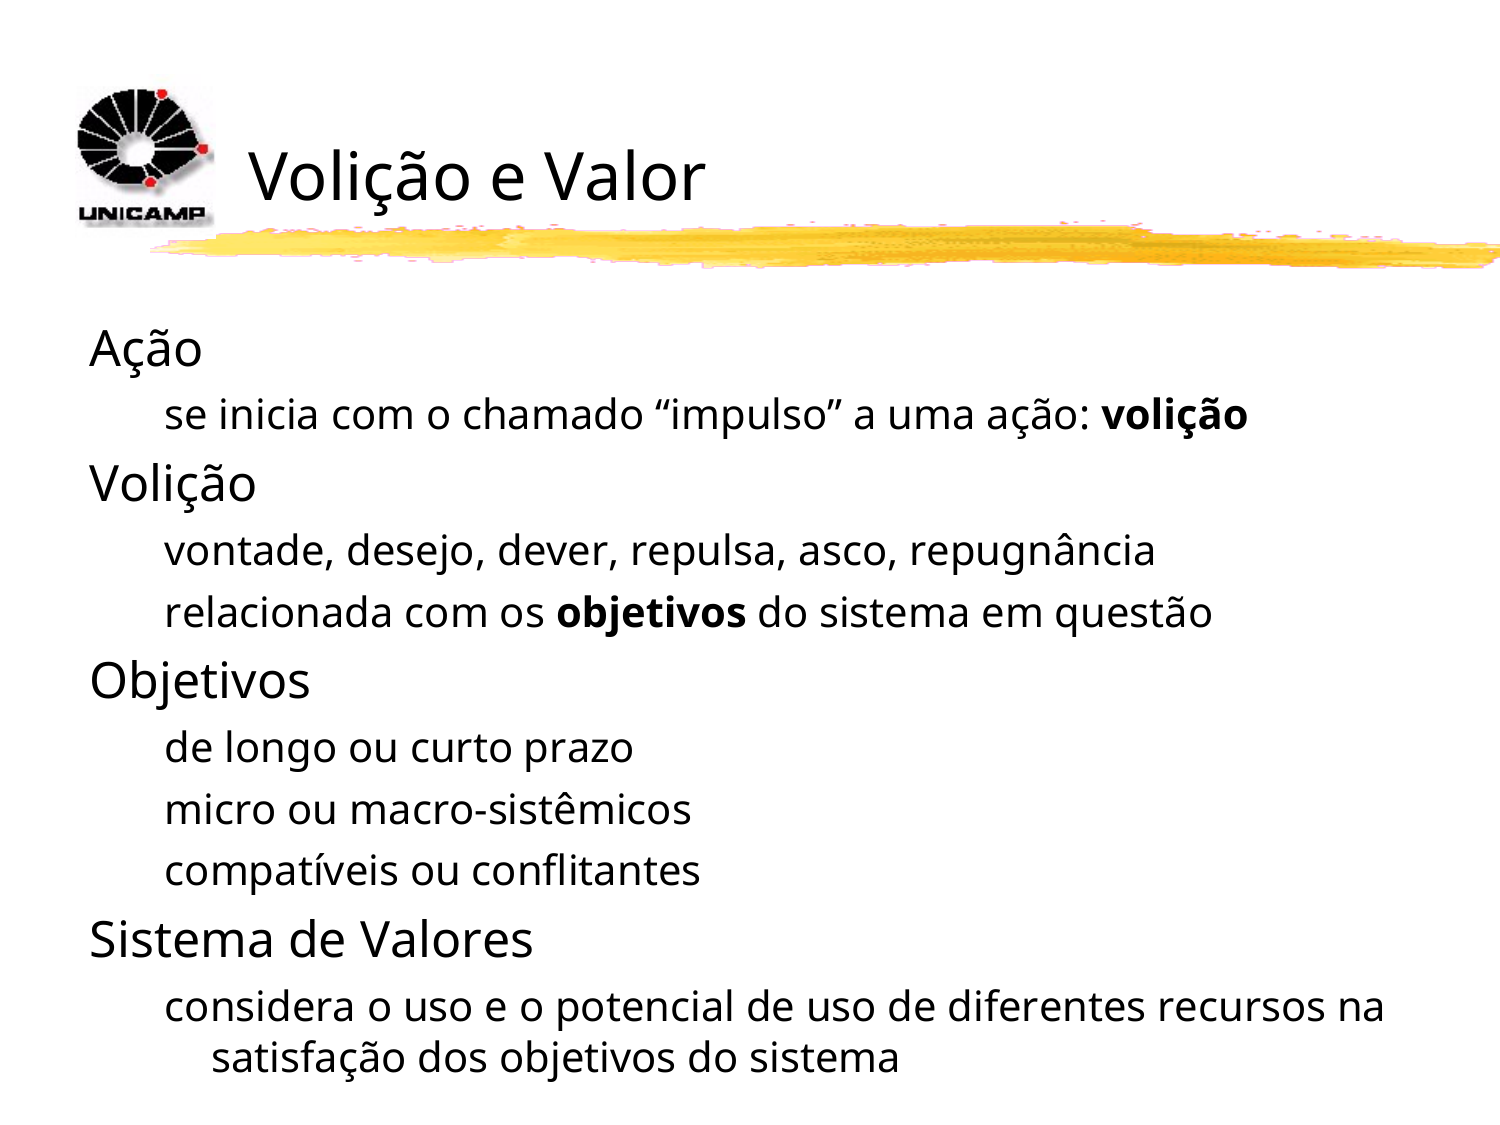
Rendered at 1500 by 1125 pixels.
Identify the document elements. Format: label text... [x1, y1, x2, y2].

picture [75, 74, 1500, 279]
list Ação se inicia com o chamado “impulso” a uma ação: volição Volição vontade, desejo, dever, repulsa, asco, repugnância relacionada com os objetivos do sistema em questão Objetivos de longo ou curto prazo micro ou macro-sistêmicos compatíveis ou conflitantes Sistema de Valores considera o uso e o potencial de uso de diferentes recursos na satisfação dos objetivos do sistema [74, 309, 1417, 1011]
title Volição e Valor [233, 37, 1434, 225]
